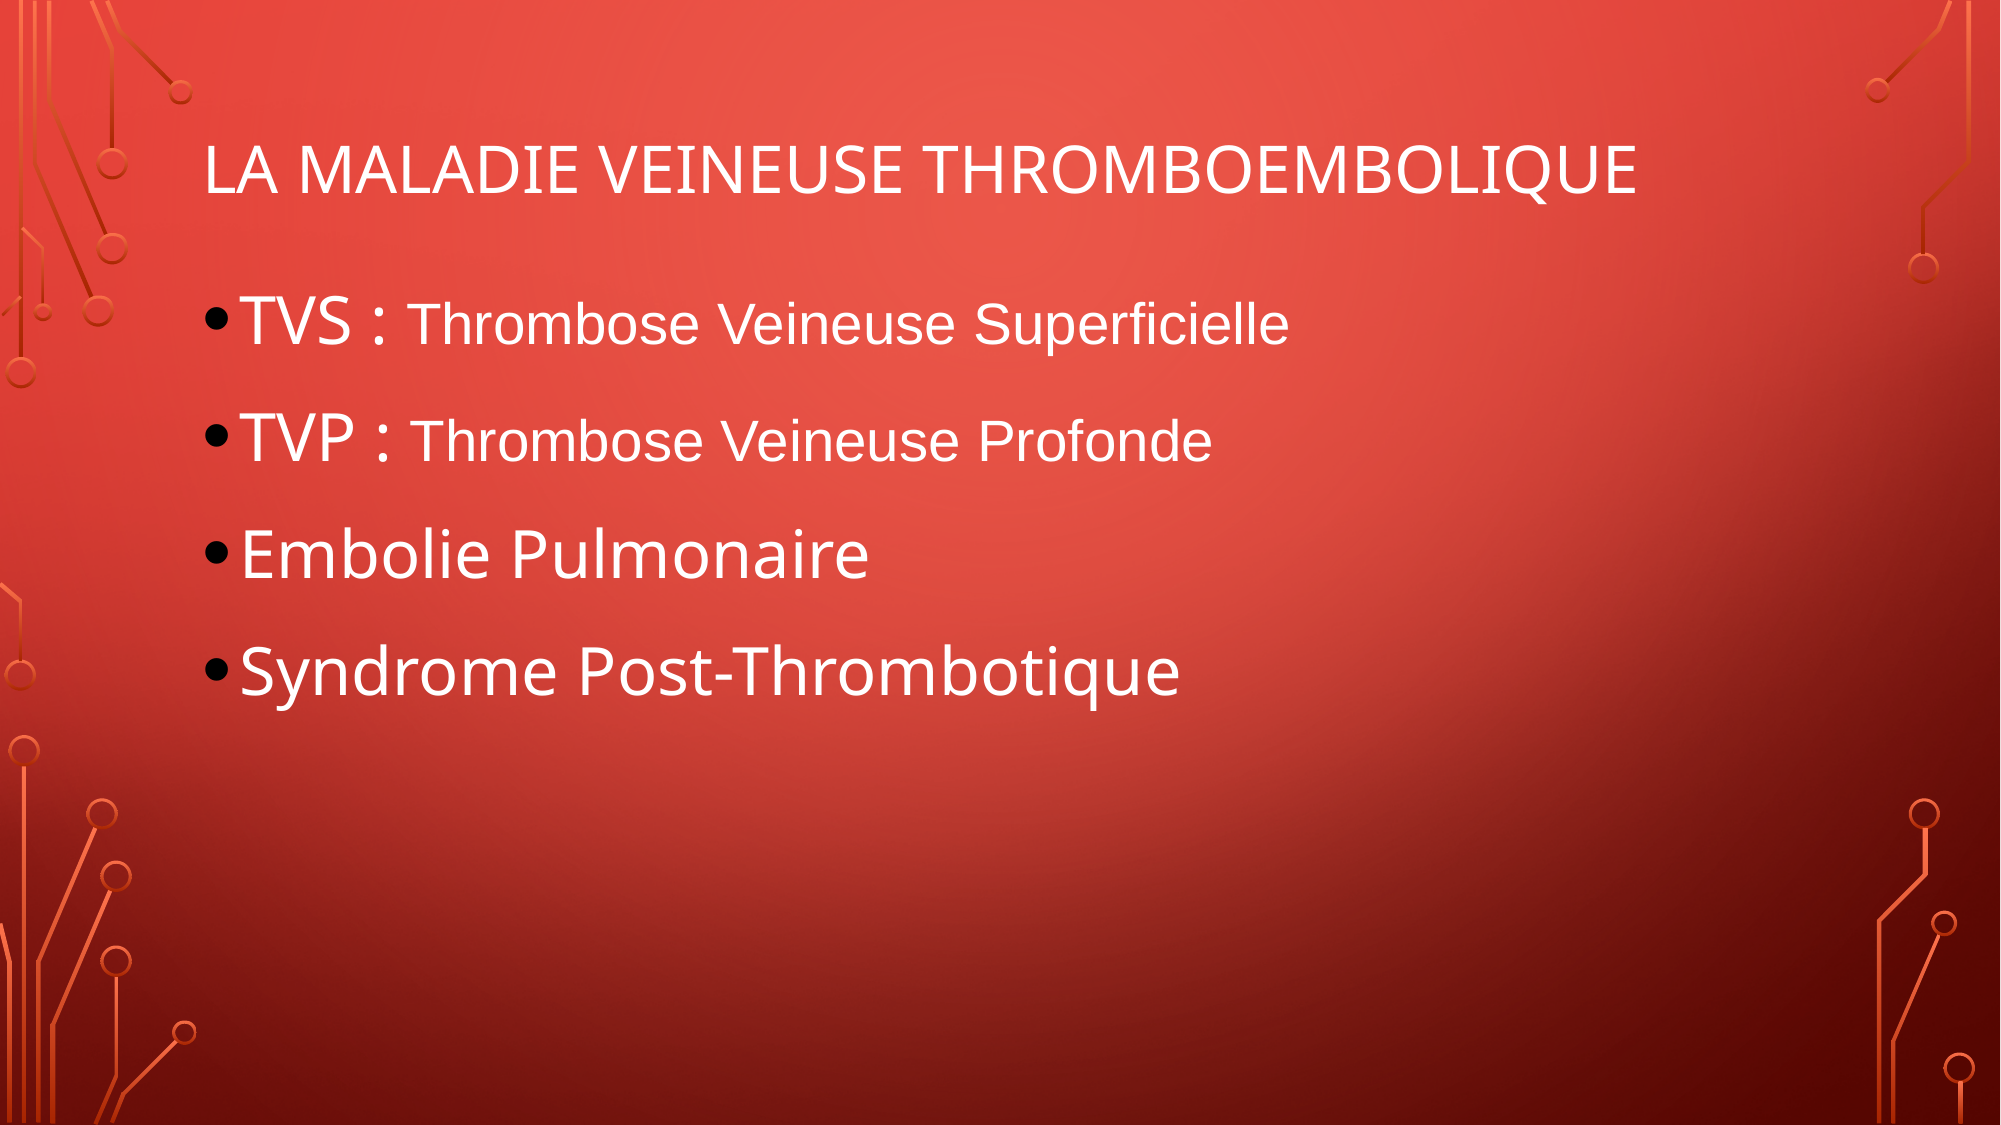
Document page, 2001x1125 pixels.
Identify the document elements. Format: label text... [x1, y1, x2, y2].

list TVS : Thrombose Veineuse Superficielle TVP : Thrombose Veineuse Profonde Embolie Pulmonaire Syndrome Post-Thrombotique [187, 254, 1813, 950]
title LA MALADIE Veineuse THROMBOEMBOLIQUE [187, 101, 1813, 243]
